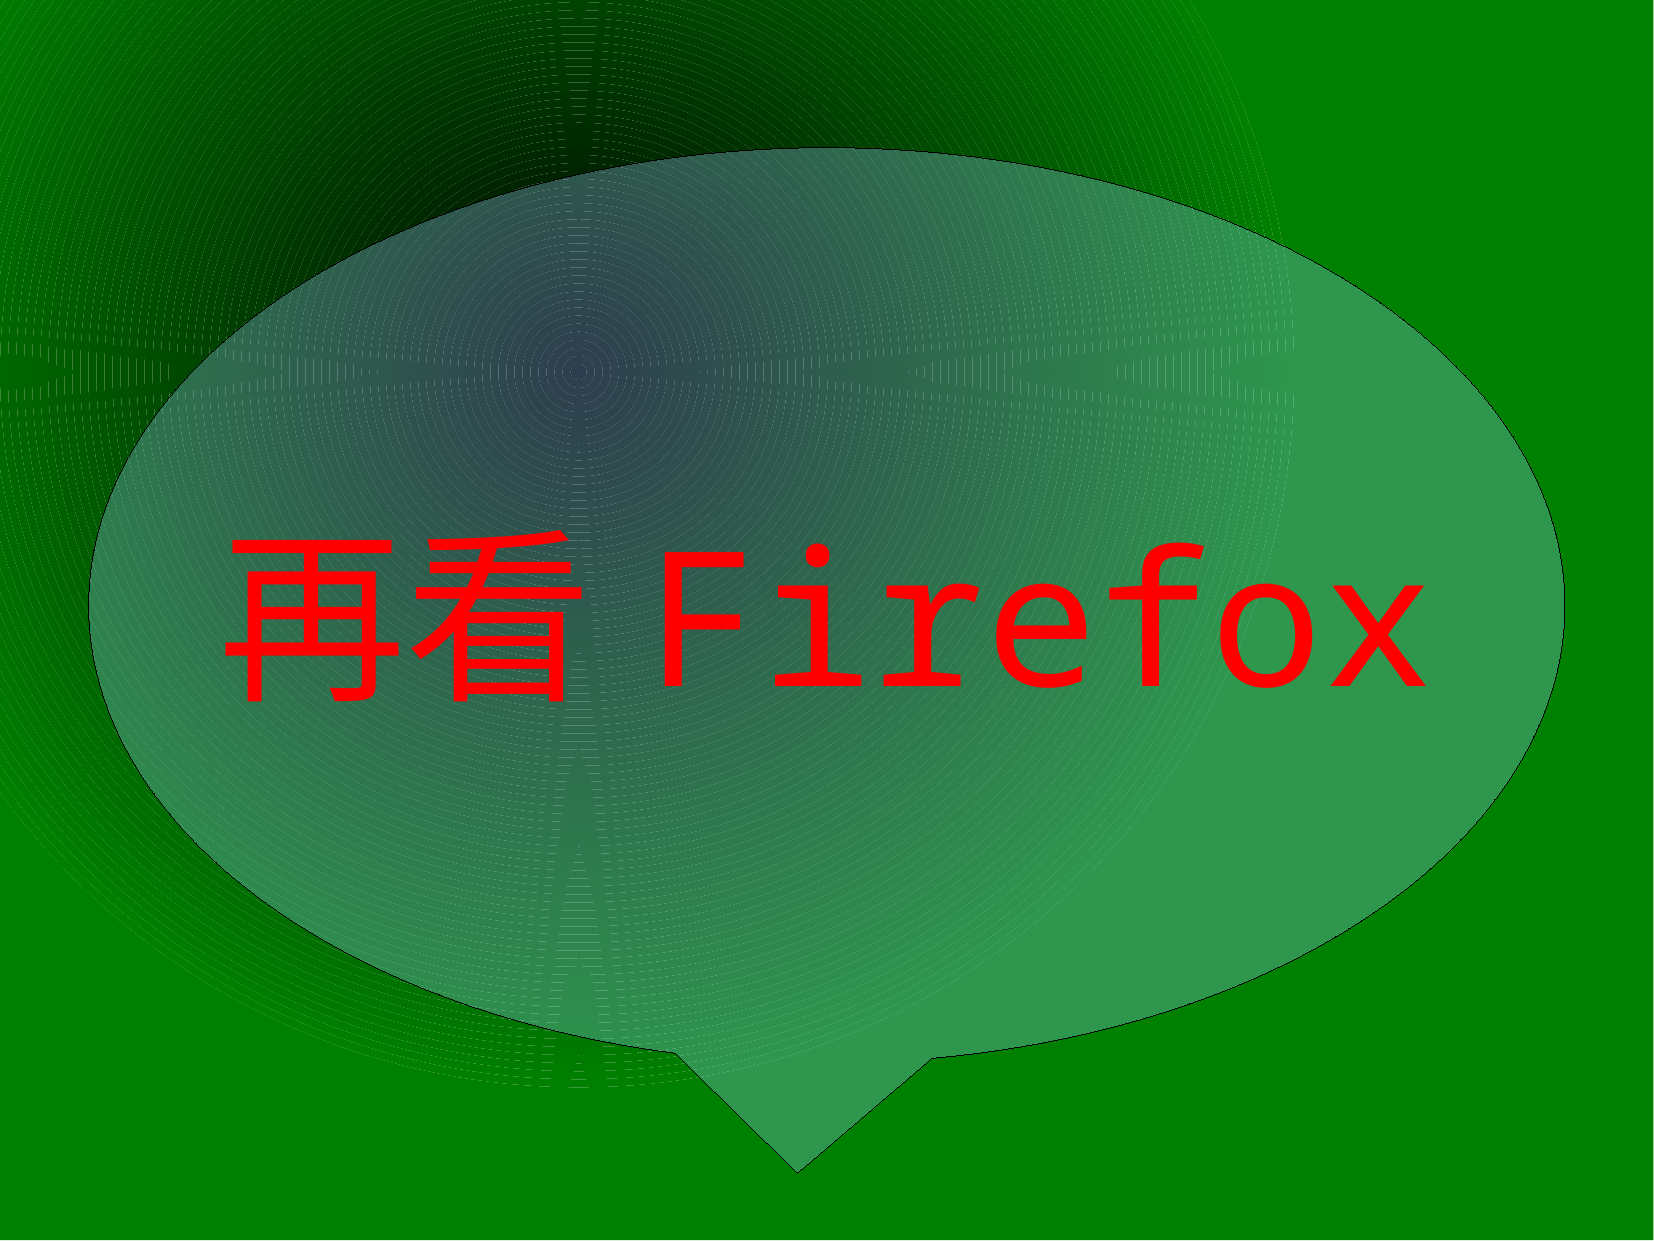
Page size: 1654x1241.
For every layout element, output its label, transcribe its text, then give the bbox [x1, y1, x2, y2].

text_box 再看Firefox [88, 147, 1565, 1173]
